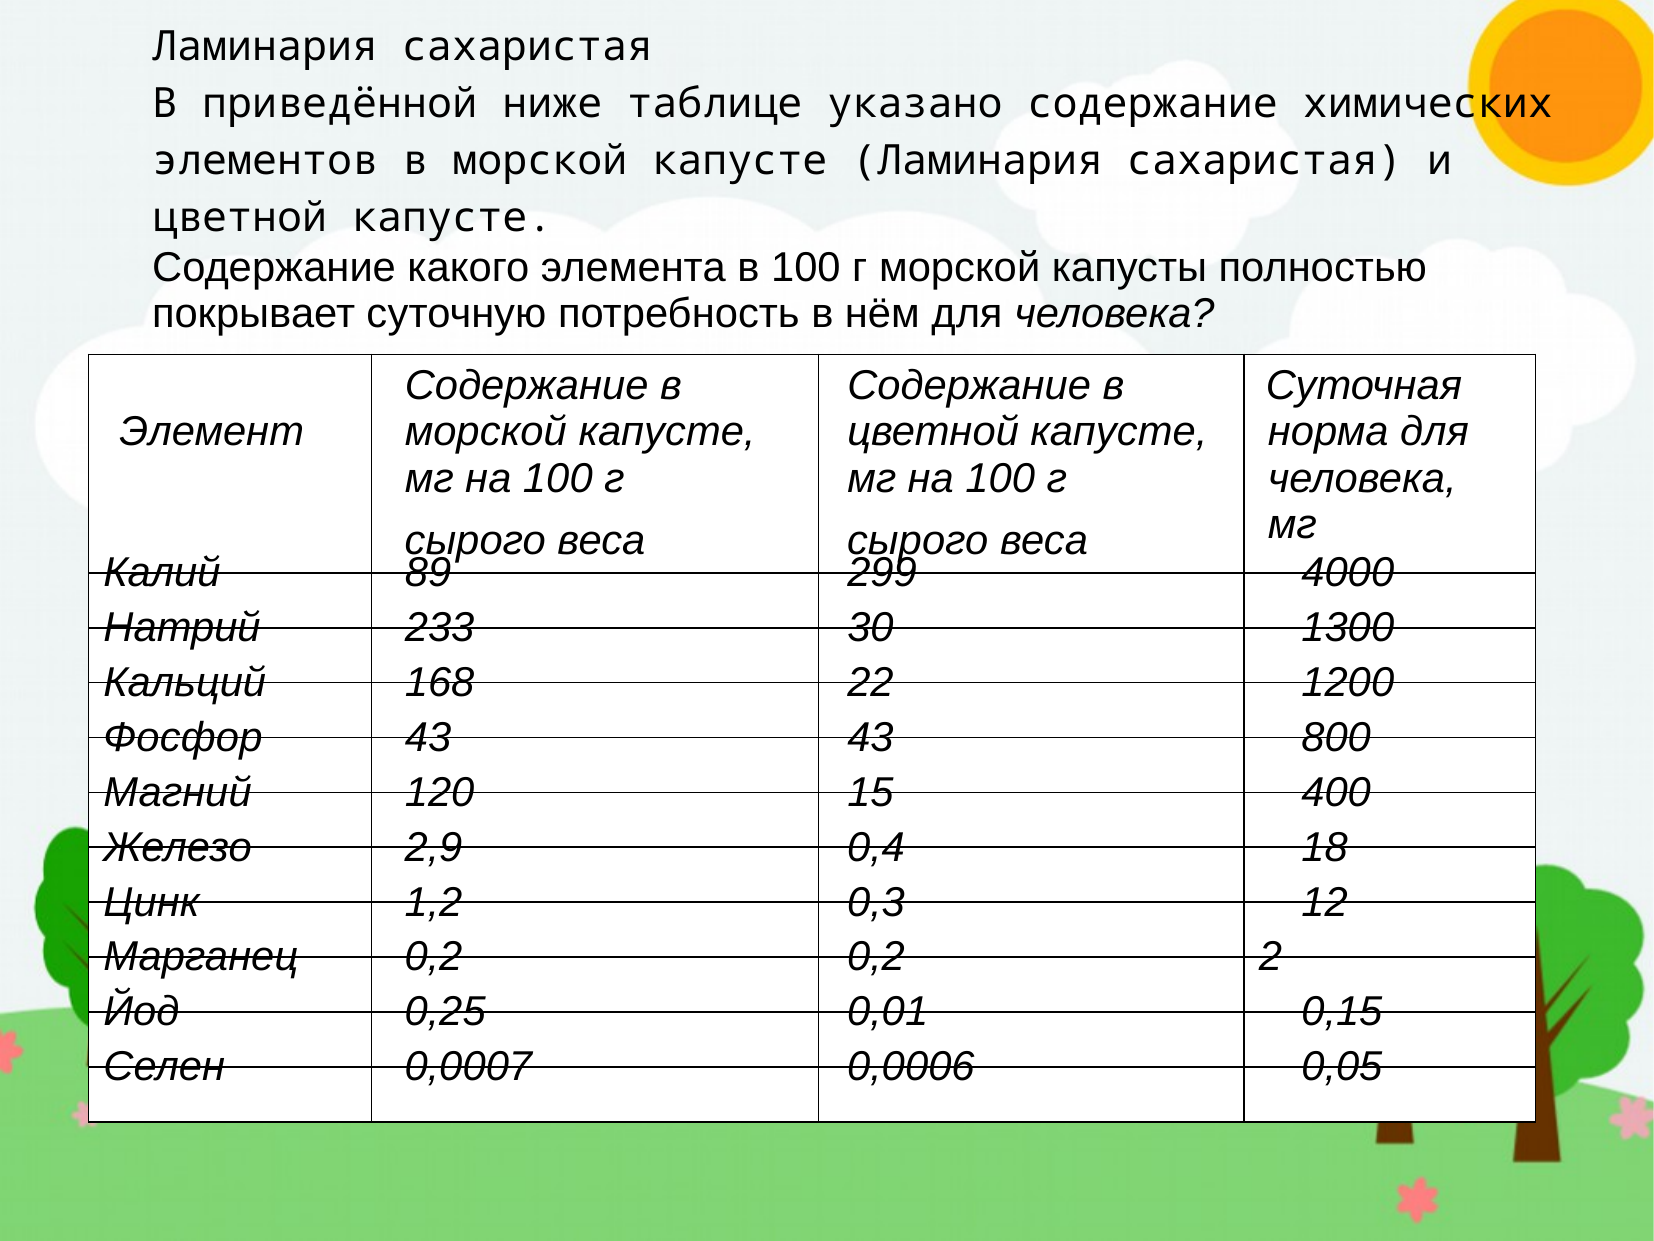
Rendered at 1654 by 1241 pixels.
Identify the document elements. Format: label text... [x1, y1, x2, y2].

table_cell 15 [891, 838, 898, 846]
table_cell 168 [413, 728, 421, 737]
table_cell 1300 [1353, 670, 1366, 682]
table_cell 0,3 [852, 903, 865, 913]
table_cell 1300 [1352, 629, 1365, 638]
table_cell Кальций [89, 683, 371, 737]
table_cell 0,0006 [819, 1068, 1243, 1121]
table_cell 43 [457, 780, 470, 792]
table_cell 1300 [1376, 629, 1389, 638]
table_cell Фосфор [141, 738, 154, 749]
table_cell 89 [409, 574, 421, 584]
table_cell 18 [1245, 848, 1535, 901]
table_cell 168 [372, 683, 818, 737]
table_cell 1300 [1377, 670, 1390, 682]
table_cell 800 [1329, 738, 1342, 748]
table_header Суточная норма для человека, мг [1245, 355, 1535, 572]
table_cell 0,01 [853, 1054, 866, 1066]
table_cell Фосфор [89, 738, 371, 792]
table_cell 30 [819, 629, 1243, 682]
table_cell 168 [456, 683, 468, 694]
table_cell 168 [434, 683, 446, 693]
table_cell 400 [1332, 835, 1343, 844]
table_cell Селен [89, 1068, 371, 1121]
table_cell 233 [372, 629, 818, 682]
table_cell 18 [1329, 848, 1341, 859]
table_cell 22 [856, 728, 864, 737]
table_cell 0,25 [372, 1013, 818, 1066]
table_cell 0,01 [819, 1013, 1243, 1066]
table_cell 15 [853, 835, 866, 846]
table_cell 4000 [1353, 615, 1366, 627]
table_cell Калий [89, 574, 371, 627]
table_cell 120 [446, 835, 458, 846]
table_cell 1200 [1352, 683, 1365, 693]
table_cell 1200 [1353, 725, 1366, 737]
table_cell 800 [1245, 738, 1535, 792]
table_cell 1200 [1309, 725, 1320, 734]
table_cell 0,05 [1245, 1068, 1535, 1121]
table_cell 2 [1307, 999, 1320, 1011]
table_cell 0,2 [819, 958, 1243, 1011]
table_cell 0,4 [853, 890, 866, 901]
table_cell 0,25 [491, 1054, 504, 1066]
table_cell Фосфор [245, 738, 257, 749]
table_cell 0,3 [853, 944, 866, 956]
table_cell 22 [819, 683, 1243, 737]
table_cell 43 [852, 738, 862, 742]
table_cell 43 [409, 738, 419, 742]
table_cell 299 [876, 615, 889, 627]
table_cell 0,3 [819, 903, 1243, 956]
table_cell 0,01 [911, 1054, 924, 1066]
table_cell 43 [372, 738, 818, 792]
table_cell 2 [1245, 958, 1535, 1011]
table_cell 0,01 [887, 1054, 900, 1066]
table_cell 1300 [1245, 629, 1535, 682]
table_cell 0,2 [852, 958, 865, 967]
table_cell 1200 [1245, 683, 1535, 737]
table_cell Железо [89, 848, 371, 901]
table_cell 0,05 [1306, 1068, 1319, 1077]
table_cell 0,2 [409, 958, 422, 967]
table_cell Магний [89, 793, 371, 846]
table_cell 0,15 [1342, 1054, 1355, 1066]
table_cell 0,15 [1306, 1013, 1319, 1022]
table_cell Марганец [89, 958, 371, 1011]
table_cell Фосфор [199, 738, 210, 749]
table_cell 4000 [1376, 574, 1389, 583]
table_cell Йод [184, 1060, 196, 1066]
table_cell 0,2 [410, 999, 423, 1011]
table_cell 120 [372, 793, 818, 846]
table_cell 400 [1329, 793, 1342, 803]
table_cell Цинк [89, 903, 371, 956]
table_cell 233 [459, 670, 470, 679]
title Ламинария сахаристая В приведённой ниже таблице указано содержание химических элементов в морской капусте (Ламинария сахаристая) и цветной капусте. Содержание какого элемента в 100 г морской капусты полностью покрывает суточную потребность в нём для человека? [118, 29, 1583, 323]
table_cell 1200 [1330, 725, 1343, 737]
table_cell Йод [89, 1013, 371, 1066]
table_cell 299 [819, 574, 1243, 627]
table_cell 120 [456, 793, 469, 803]
table_cell 0,25 [468, 1054, 481, 1066]
table_cell 800 [1353, 780, 1366, 792]
table_cell 43 [819, 738, 1243, 792]
table_cell Йод [161, 1013, 173, 1023]
table_cell 800 [1352, 738, 1365, 748]
table_header Содержание в морской капусте, мг на 100 г сырого веса [372, 355, 818, 572]
table_cell 400 [1352, 793, 1365, 803]
table_cell 0,01 [934, 1054, 947, 1066]
table_cell 0,2 [853, 999, 866, 1011]
table_cell 4000 [1245, 574, 1535, 627]
table_cell 4000 [1352, 574, 1365, 583]
table_header Содержание в цветной капусте, мг на 100 г сырого веса [819, 355, 1243, 572]
table_cell 1,2 [372, 903, 818, 956]
table_cell 2,9 [372, 848, 818, 901]
table_cell 1200 [1376, 683, 1389, 693]
table_cell Фосфор [220, 738, 233, 749]
table_cell 4000 [1377, 615, 1390, 627]
table_cell 0,2 [372, 958, 818, 1011]
table_cell Железо [233, 848, 246, 859]
table_cell 30 [875, 629, 888, 638]
table_cell Цинк [139, 903, 150, 913]
table_cell 800 [1330, 780, 1343, 792]
table_cell Фосфор [185, 738, 196, 749]
table_header Элемент [89, 355, 371, 572]
table_cell 0,05 [1341, 1068, 1354, 1077]
table_cell 0,0007 [372, 1068, 818, 1121]
table_cell 0,4 [852, 848, 865, 858]
table_cell 0,4 [819, 848, 1243, 901]
table_cell Йод [139, 1060, 151, 1066]
table_cell 12 [1245, 903, 1535, 956]
table_cell 0,15 [1307, 1054, 1320, 1066]
table_cell 0,01 [852, 1013, 865, 1022]
picture [0, 0, 1654, 1241]
table_cell 400 [1245, 793, 1535, 846]
table_cell Йод [138, 1013, 151, 1023]
table_cell 89 [372, 574, 818, 627]
table_cell 0,25 [410, 1054, 423, 1066]
table_cell 0,15 [1245, 1013, 1535, 1066]
table_cell 4000 [1329, 574, 1342, 583]
table_cell 15 [819, 793, 1243, 846]
table_cell Натрий [197, 629, 209, 639]
table_cell 0,25 [445, 1054, 458, 1066]
table_cell 0,01 [886, 1013, 899, 1022]
table_cell 1,2 [410, 944, 423, 956]
table_cell 0,2 [887, 999, 900, 1011]
table_cell 800 [1306, 738, 1318, 749]
table_cell Натрий [89, 629, 371, 682]
table_cell Цинк [109, 903, 125, 913]
table_cell 0,25 [409, 1013, 422, 1022]
table_cell 800 [1310, 783, 1318, 792]
